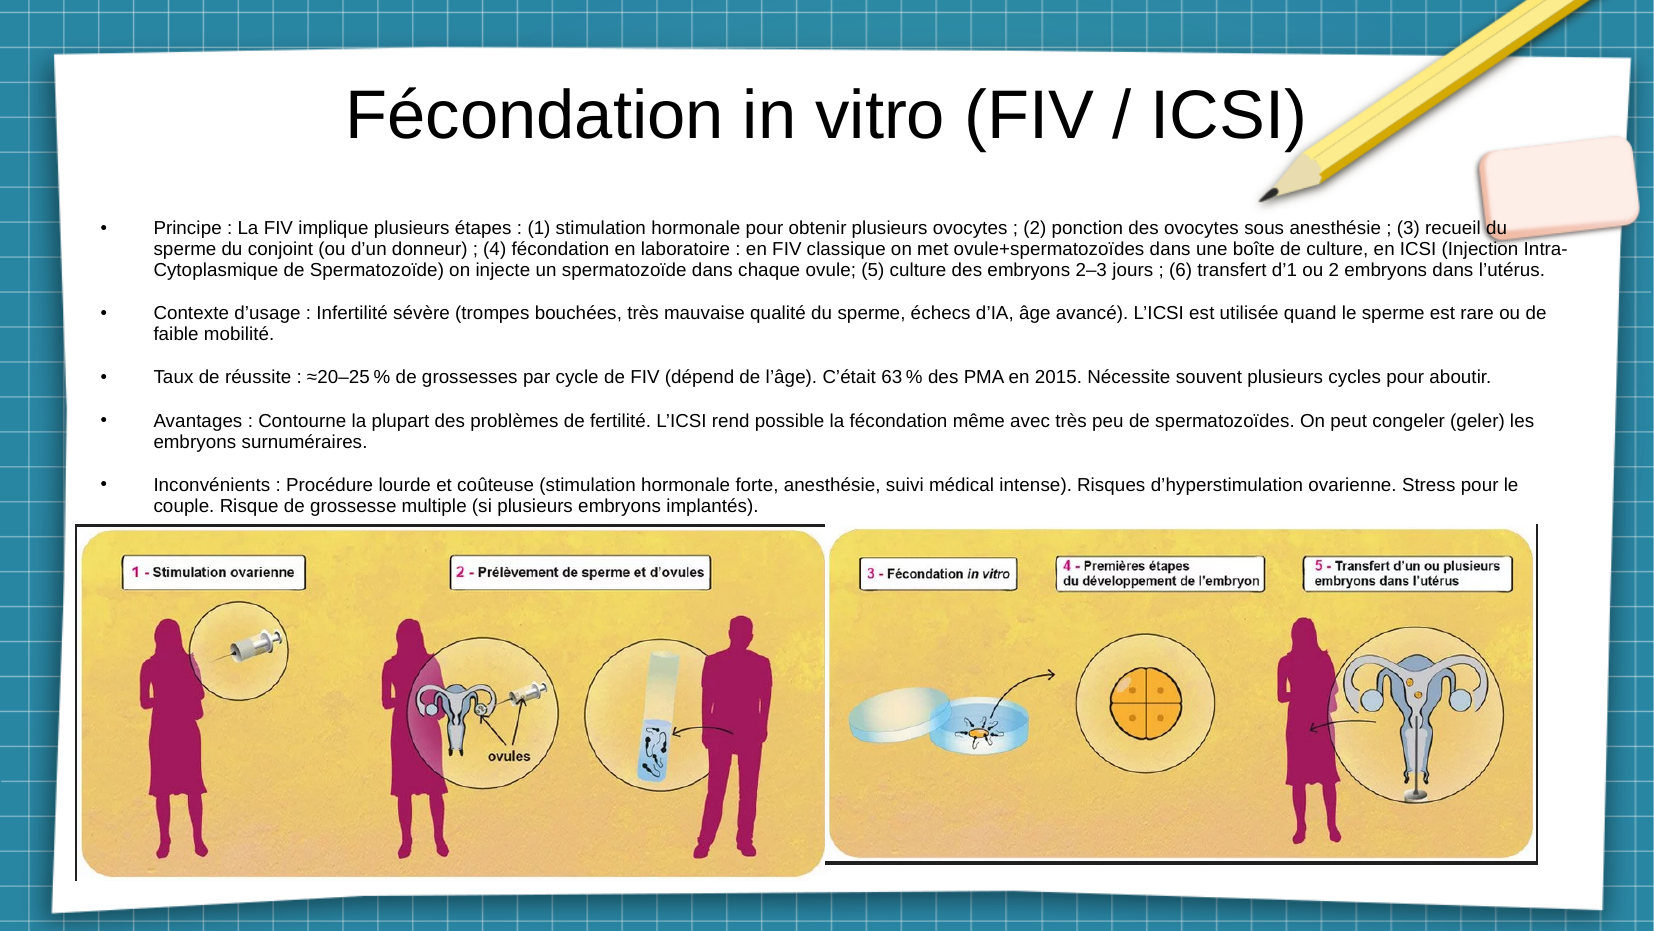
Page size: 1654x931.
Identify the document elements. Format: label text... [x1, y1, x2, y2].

picture [0, 0, 1654, 931]
list Principe : La FIV implique plusieurs étapes : (1) stimulation hormonale pour obtenir plusieurs ovocytes ; (2) ponction des ovocytes sous anesthésie ; (3) recueil du sperme du conjoint (ou d’un donneur) ; (4) fécondation en laboratoire : en FIV classique on met ovule+spermatozoïdes dans une boîte de culture, en ICSI (Injection Intra-Cytoplasmique de Spermatozoïde) on injecte un spermatozoïde dans chaque ovule; (5) culture des embryons 2–3 jours ; (6) transfert d’1 ou 2 embryons dans l’utérus. Contexte d’usage : Infertilité sévère (trompes bouchées, très mauvaise qualité du sperme, échecs d’IA, âge avancé). L’ICSI est utilisée quand le sperme est rare ou de faible mobilité. Taux de réussite : ≈20–25 % de grossesses par cycle de FIV (dépend de l’âge). C’était 63 % des PMA en 2015. Nécessite souvent plusieurs cycles pour aboutir. Avantages : Contourne la plupart des problèmes de fertilité. L’ICSI rend possible la fécondation même avec très peu de spermatozoïdes. On peut congeler (geler) les embryons surnuméraires. Inconvénients : Procédure lourde et coûteuse (stimulation hormonale forte, anesthésie, suivi médical intense). Risques d’hyperstimulation ovarienne. Stress pour le couple. Risque de grossesse multiple (si plusieurs embryons implantés). [82, 217, 1571, 758]
title Fécondation in vitro (FIV / ICSI) [82, 37, 1571, 193]
